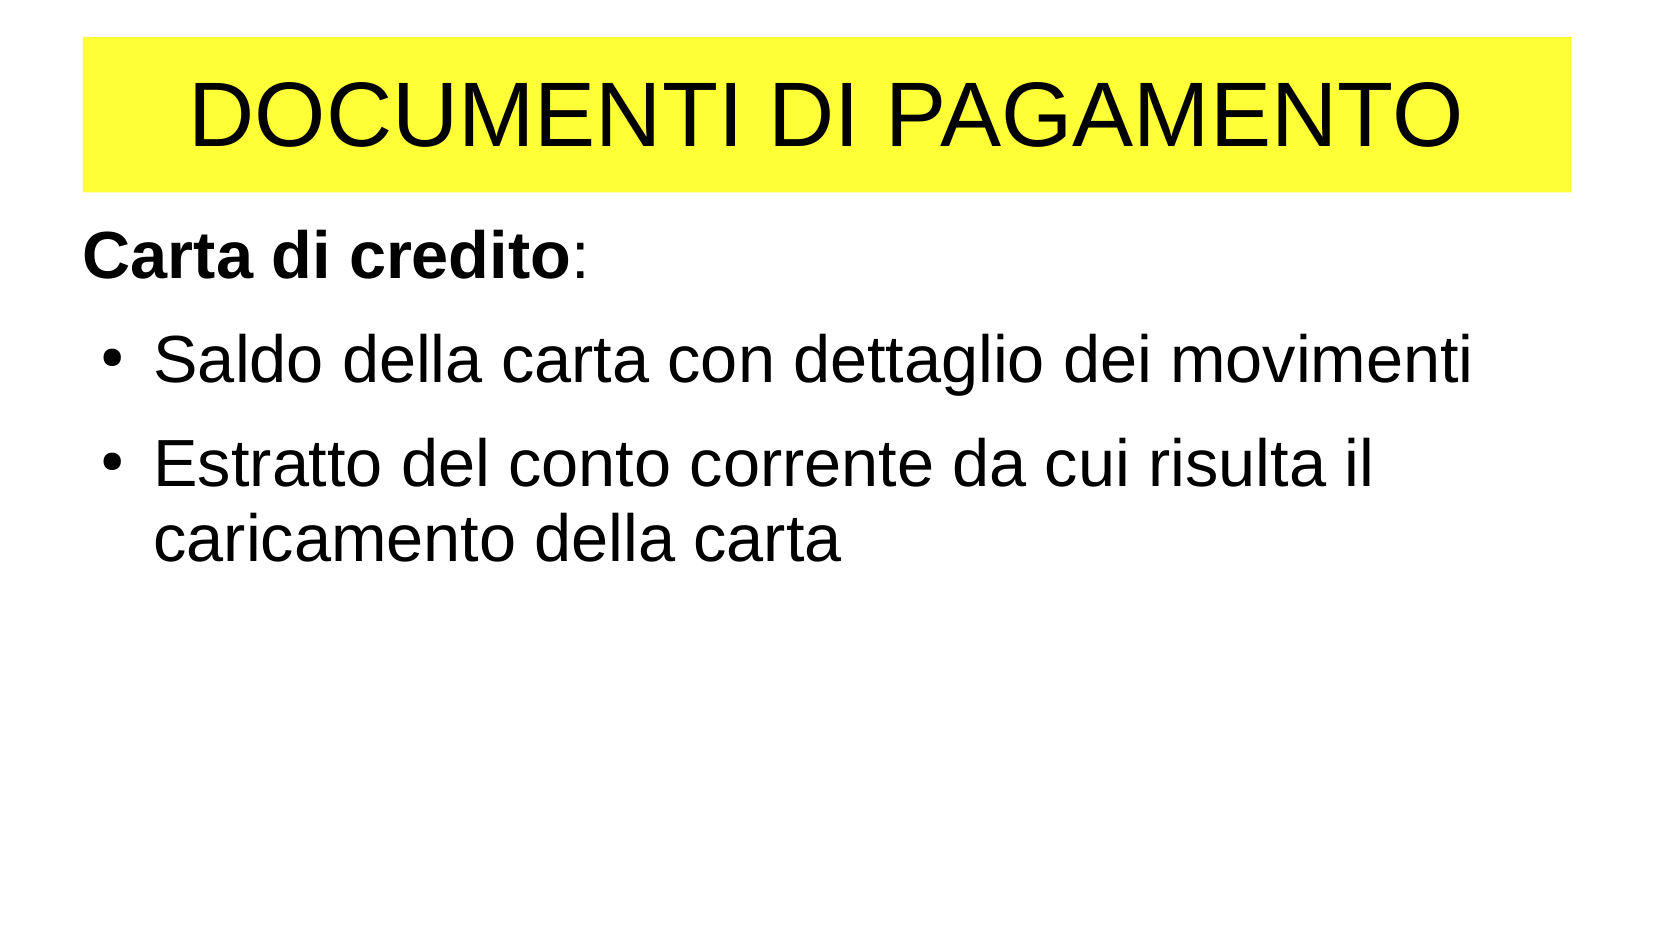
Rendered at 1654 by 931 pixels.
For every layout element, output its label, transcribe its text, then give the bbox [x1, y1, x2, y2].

list Carta di credito: Saldo della carta con dettaglio dei movimenti Estratto del conto corrente da cui risulta il caricamento della carta [82, 217, 1571, 758]
title DOCUMENTI DI PAGAMENTO [82, 37, 1571, 193]
